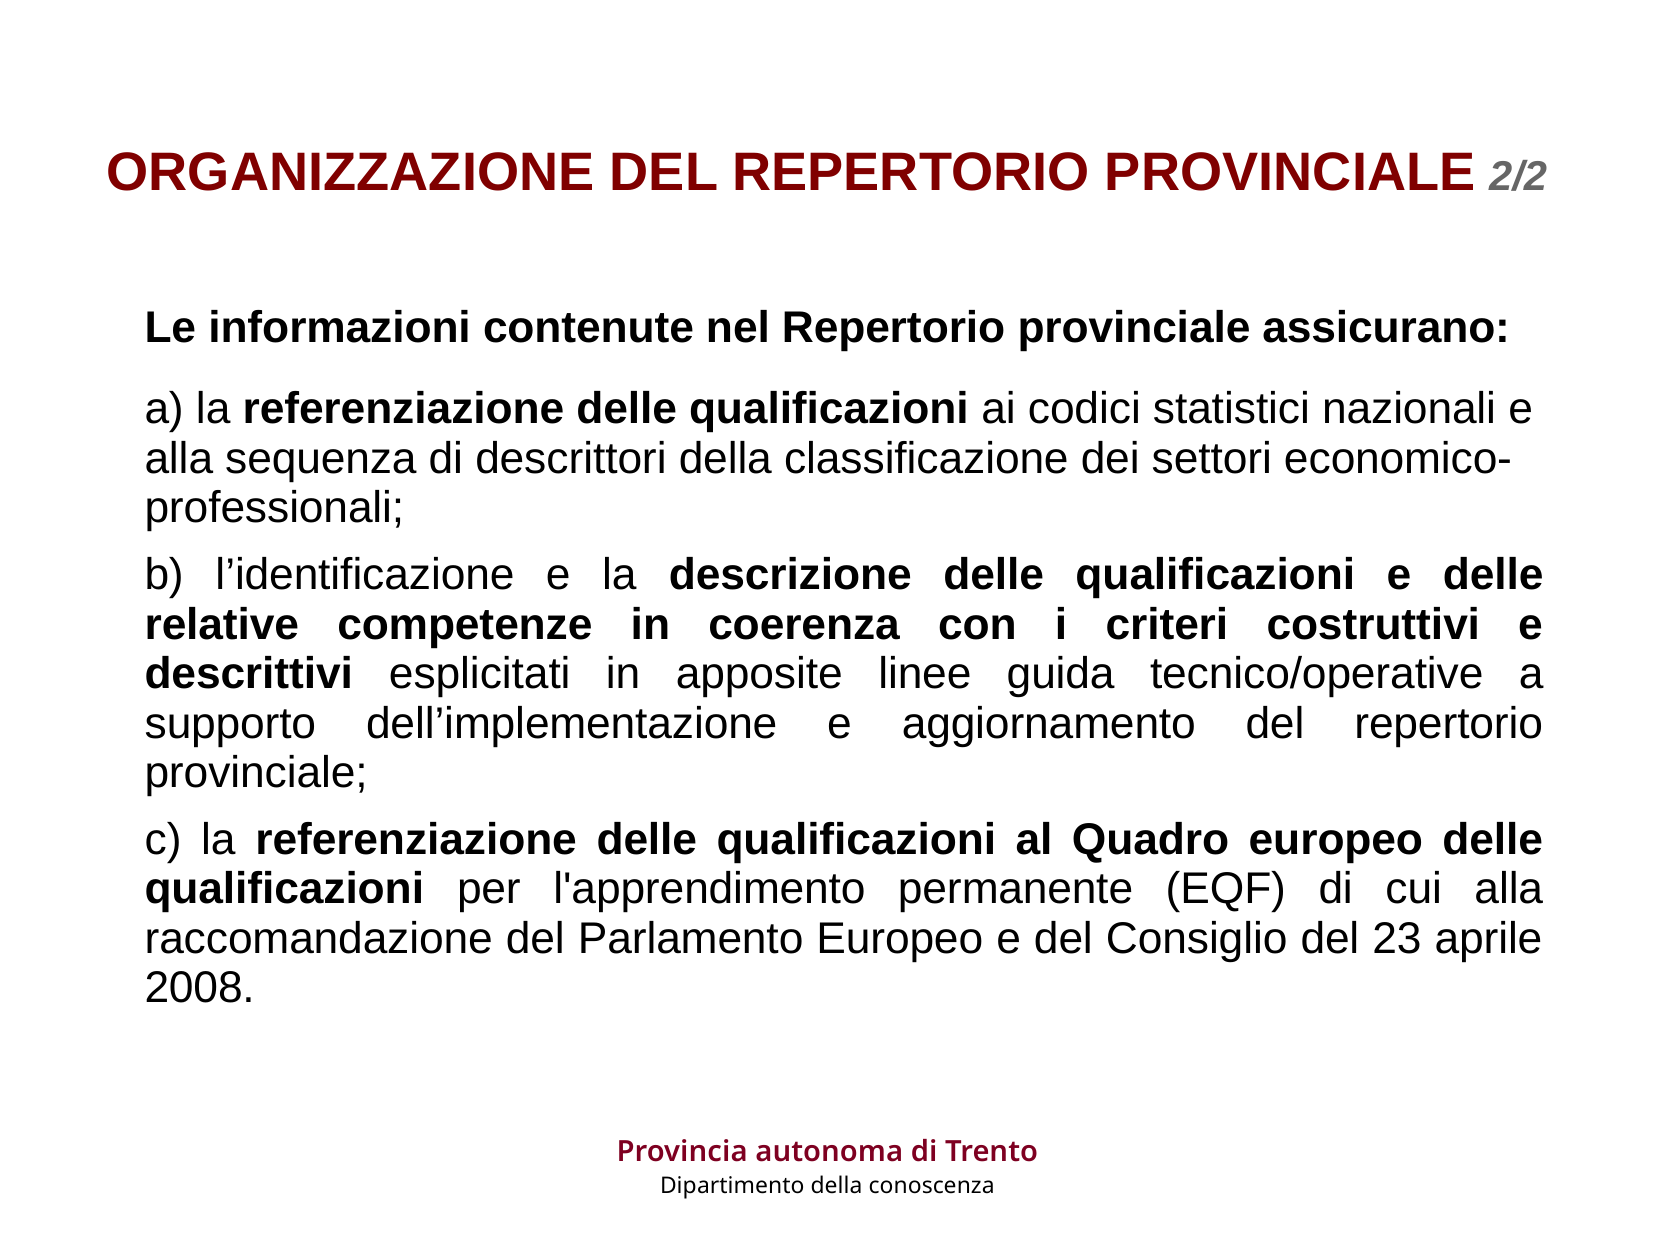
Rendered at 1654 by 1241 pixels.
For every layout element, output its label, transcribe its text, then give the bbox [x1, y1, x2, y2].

title ORGANIZZAZIONE DEL REPERTORIO PROVINCIALE 2/2 [70, 106, 1583, 238]
list [70, 248, 1524, 1016]
list Le informazioni contenute nel Repertorio provinciale assicurano: a) la referenziazione delle qualificazioni ai codici statistici nazionali e alla sequenza di descrittori della classificazione dei settori economico-professionali; b) l’identificazione e la descrizione delle qualificazioni e delle relative competenze in coerenza con i criteri costruttivi e descrittivi esplicitati in apposite linee guida tecnico/operative a supporto dell’implementazione e aggiornamento del repertorio provinciale; c) la referenziazione delle qualificazioni al Quadro europeo delle qualificazioni per l'apprendimento permanente (EQF) di cui alla raccomandazione del Parlamento Europeo e del Consiglio del 23 aprile 2008. [129, 295, 1560, 1063]
